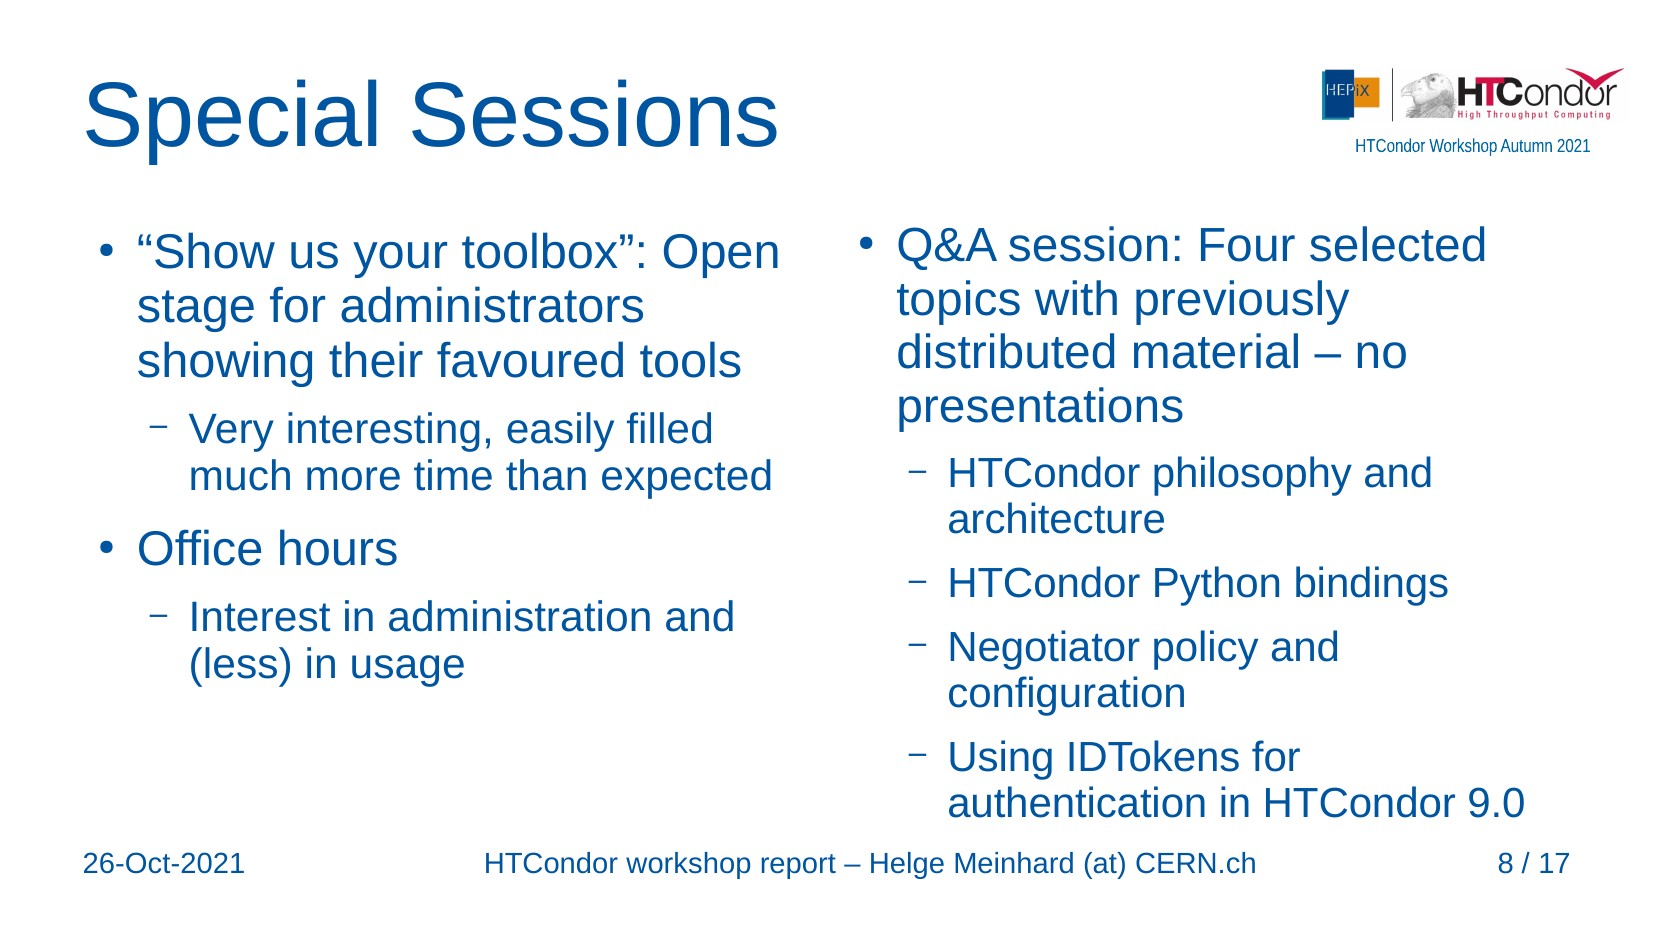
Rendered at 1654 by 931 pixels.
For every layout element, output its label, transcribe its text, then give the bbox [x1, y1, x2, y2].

list “Show us your toolbox”: Open stage for administrators showing their favoured tools Very interesting, easily filled much more time than expected Office hours Interest in administration and (less) in usage [85, 223, 812, 697]
title Special Sessions [82, 37, 1308, 193]
list Q&A session: Four selected topics with previously distributed material – no presentations HTCondor philosophy and architecture HTCondor Python bindings Negotiator policy and configuration Using IDTokens for authentication in HTCondor 9.0 [845, 217, 1572, 827]
